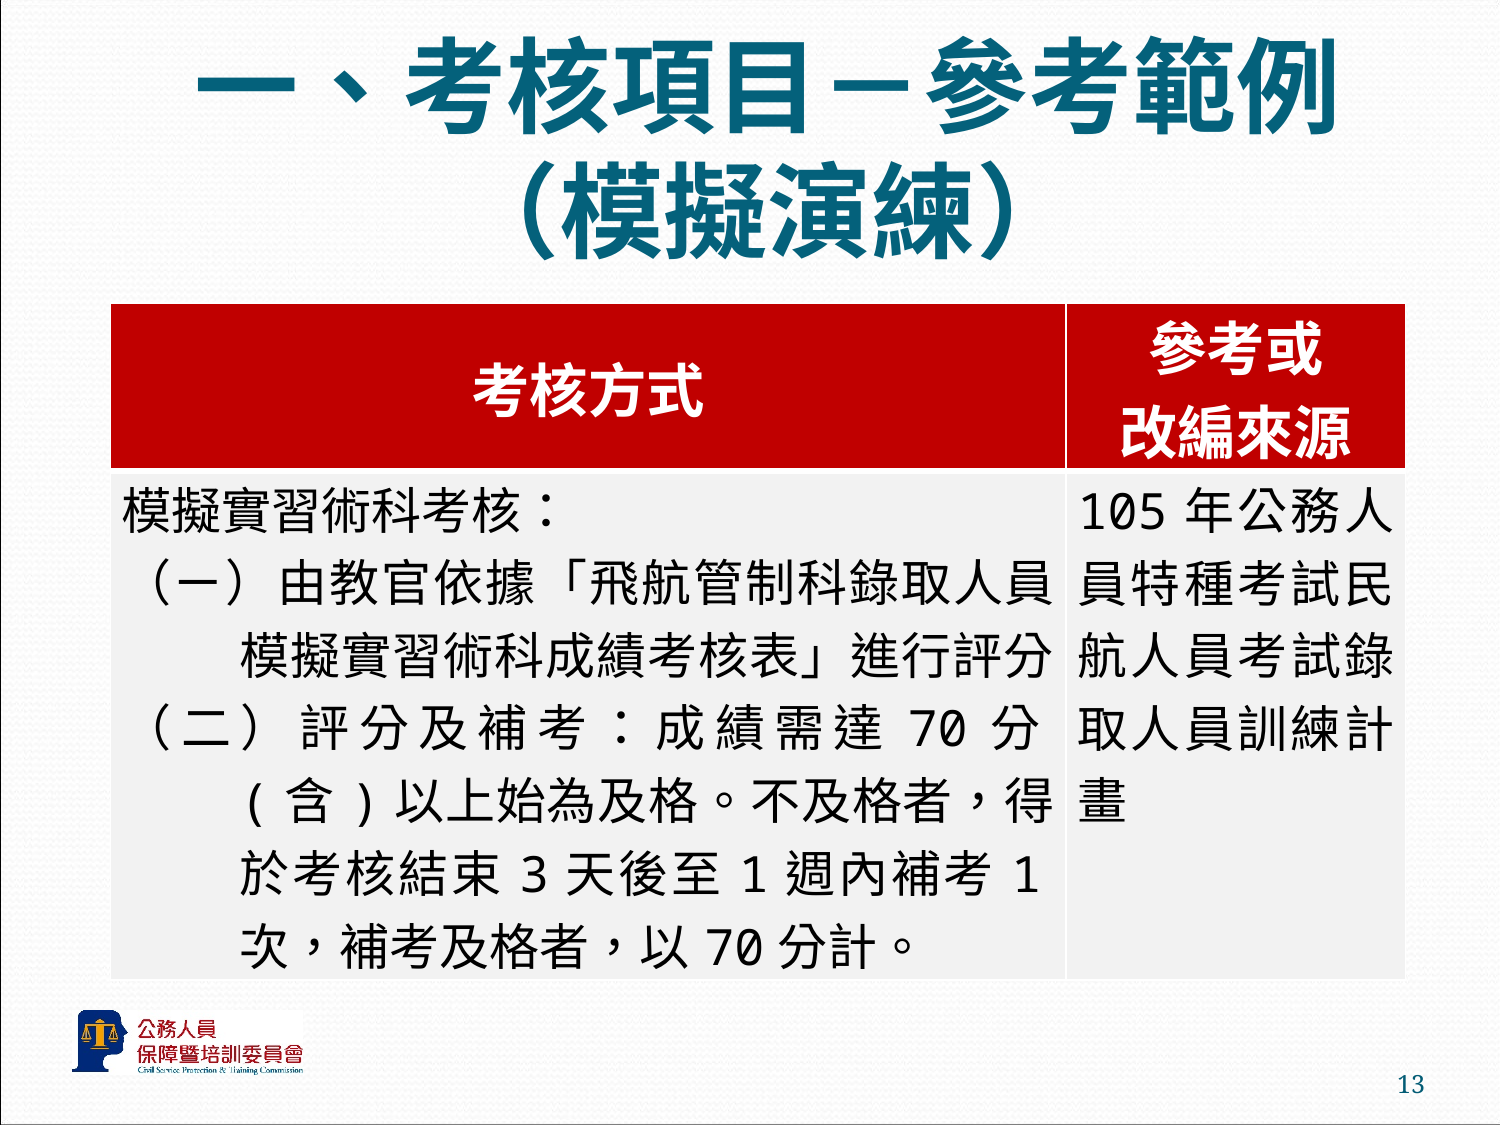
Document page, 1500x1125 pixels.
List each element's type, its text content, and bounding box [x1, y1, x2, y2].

table_cell 105年公務人員特種考試民航人員考試錄取人員訓練計畫 [1067, 474, 1405, 979]
title 一、考核項目－參考範例 （模擬演練） [88, 196, 1447, 271]
picture [0, 0, 1500, 1125]
table_cell 模擬實習術科考核： （ㄧ）由教官依據「飛航管制科錄取人員模擬實習術科成績考核表」進行評分。 （二）評分及補考：成績需達70分(含)以上始為及格。不及格者，得於考核結束3天後至1週內補考1次，補考及格者，以70分計。 [111, 474, 1065, 979]
table_header 參考或 改編來源 [1067, 304, 1405, 468]
slide_number <編號> [1299, 1042, 1425, 1103]
table_header 考核方式 [111, 304, 1065, 468]
